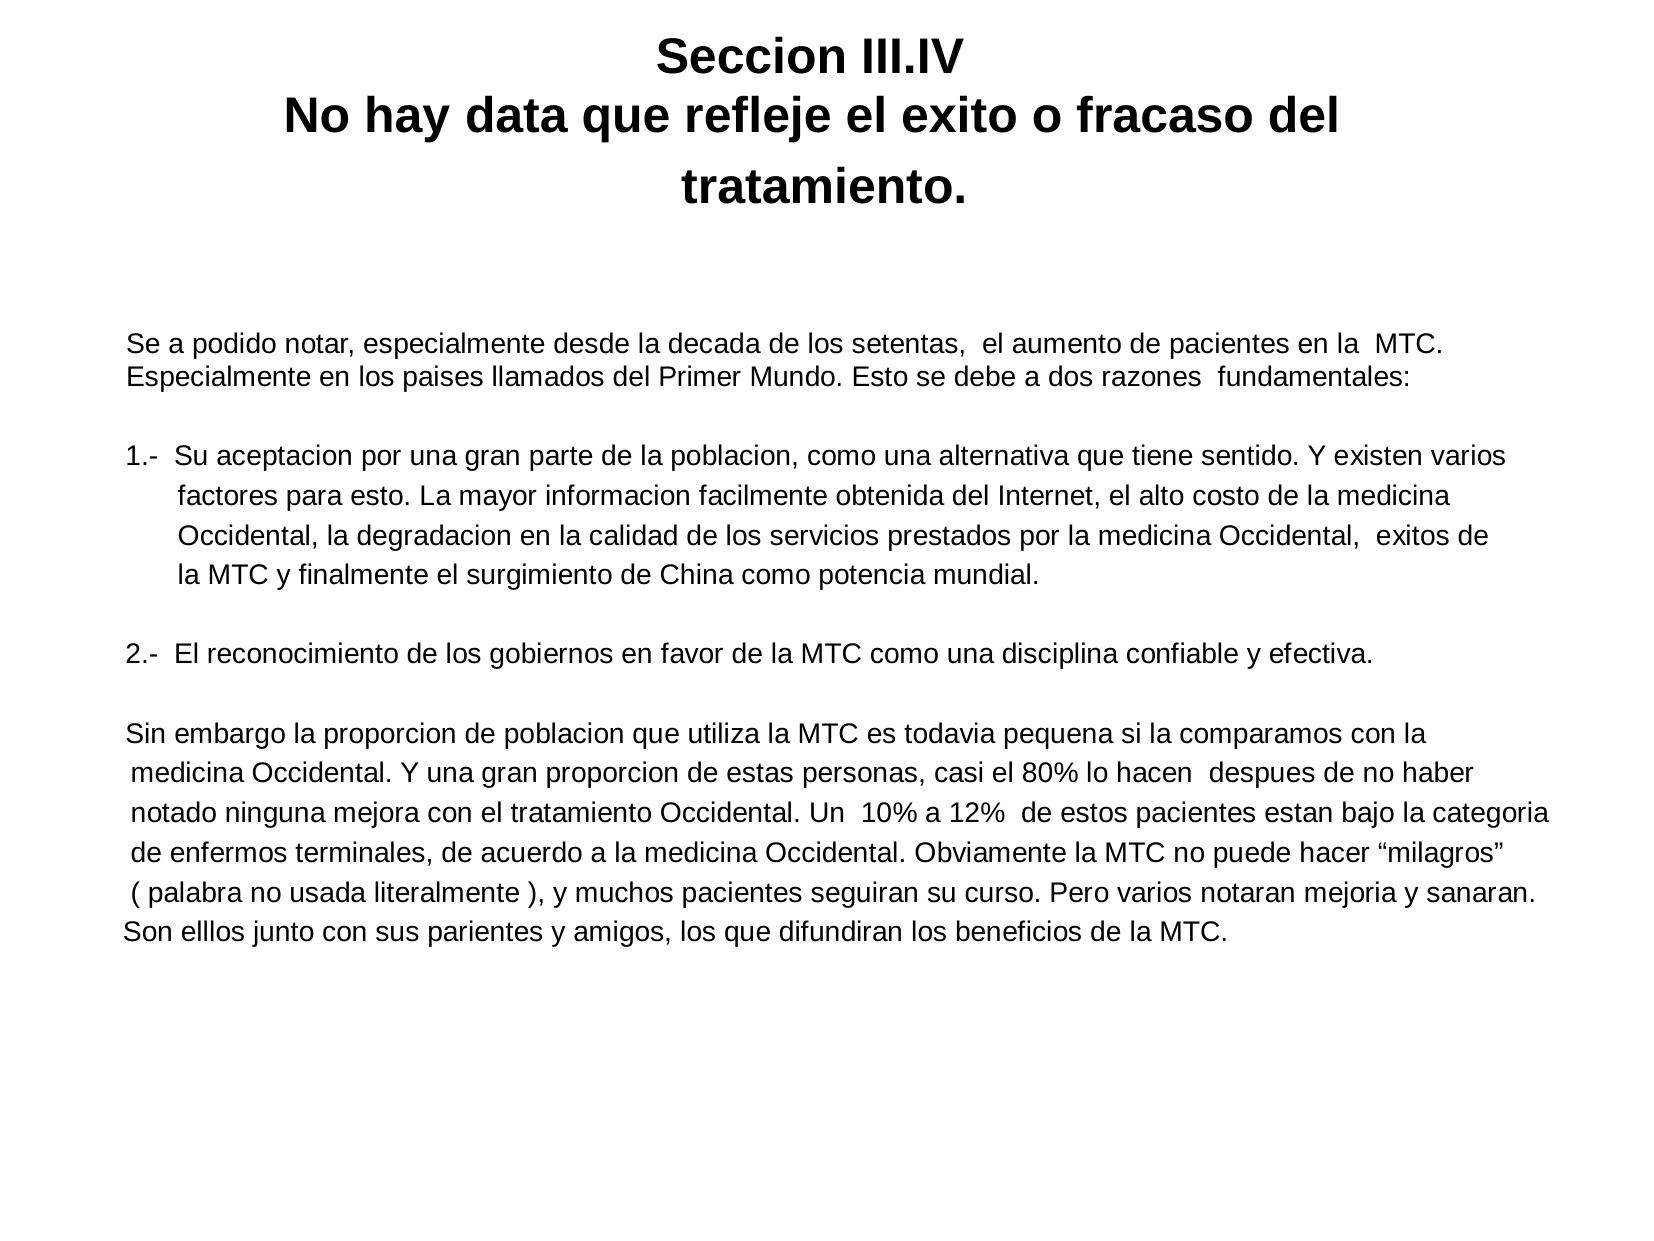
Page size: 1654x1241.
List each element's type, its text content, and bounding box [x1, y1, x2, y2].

chart [82, 290, 1565, 1106]
title Seccion III.IV No hay data que refleje el exito o fracaso del tratamiento. [82, 12, 1571, 294]
